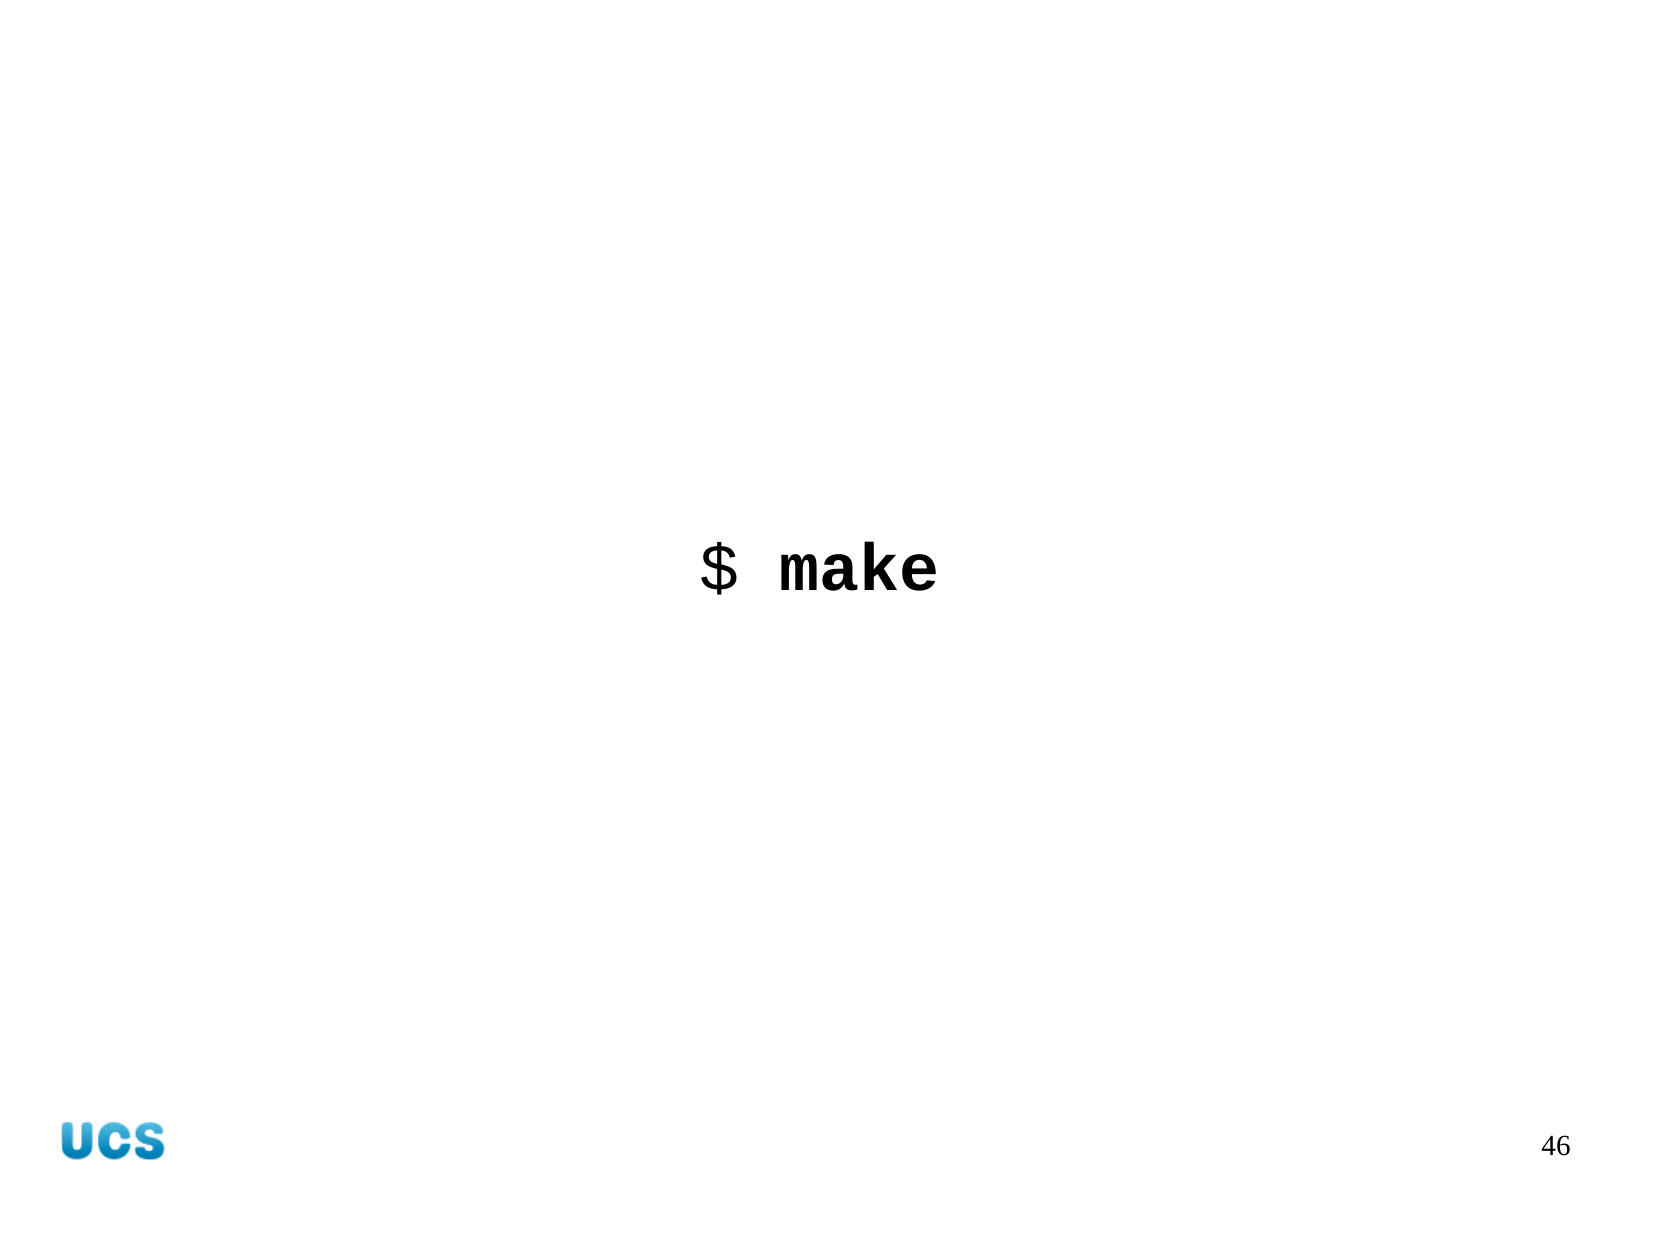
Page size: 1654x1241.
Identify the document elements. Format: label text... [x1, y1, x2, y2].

picture [61, 1121, 165, 1161]
text_box $ make [696, 531, 943, 613]
